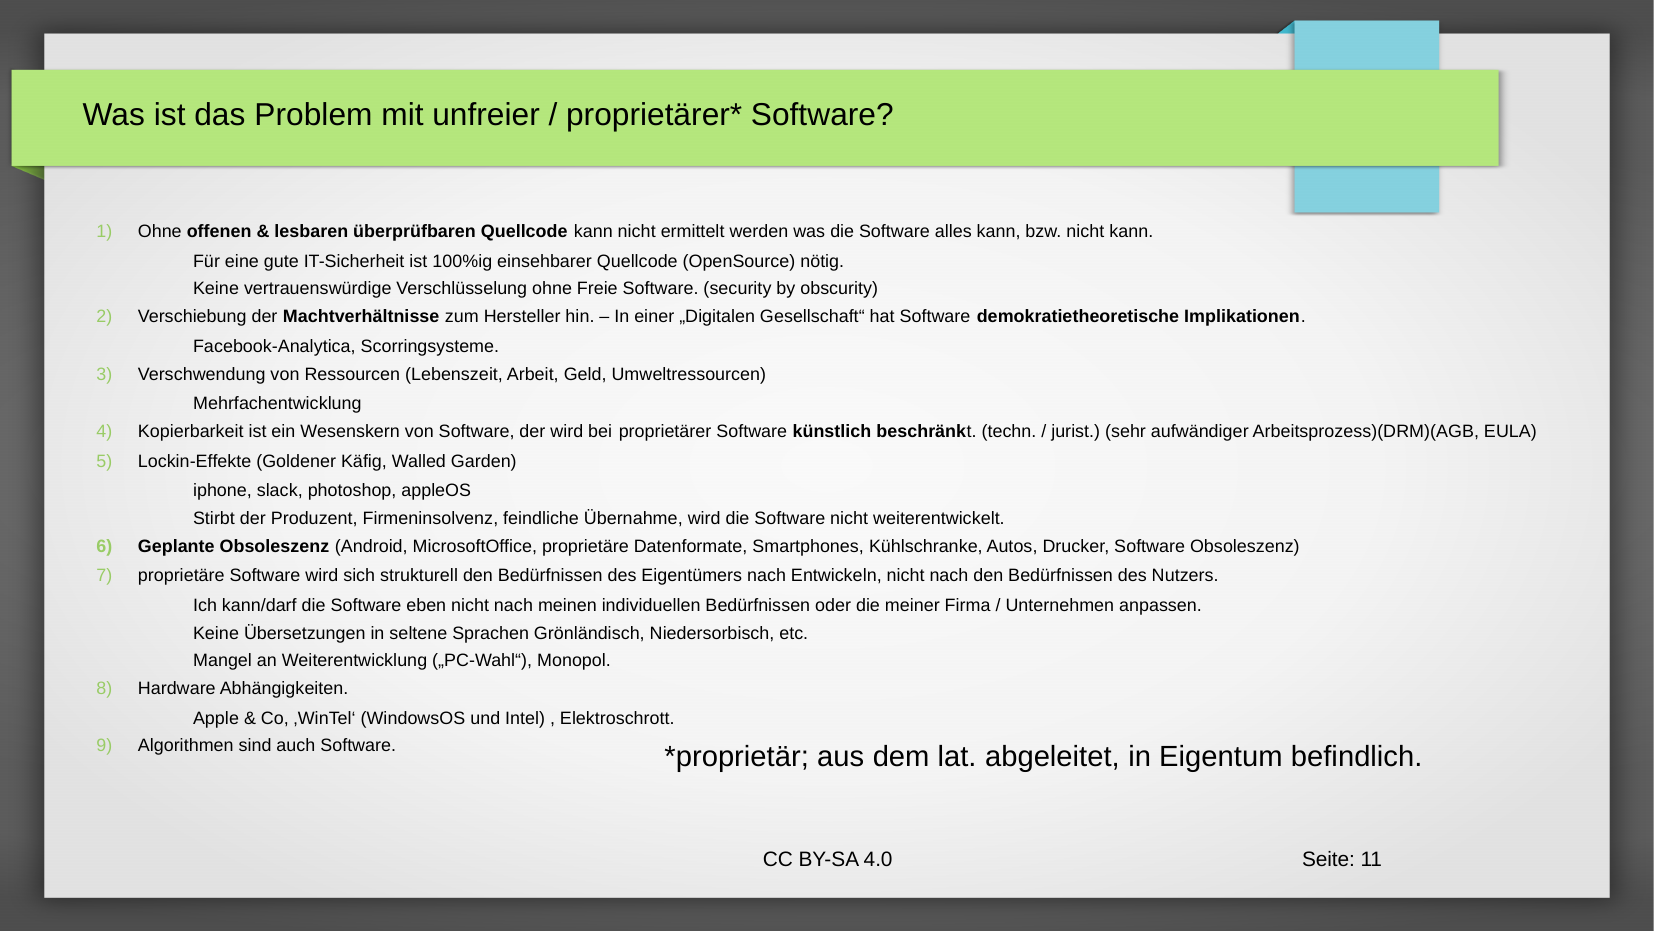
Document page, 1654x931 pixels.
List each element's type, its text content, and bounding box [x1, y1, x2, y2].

title Was ist das Problem mit unfreier / proprietärer* Software? [82, 96, 1571, 133]
text_box *proprietär; aus dem lat. abgeleitet, in Eigentum befindlich. [649, 732, 1548, 792]
picture [0, 0, 1654, 931]
list Ohne offenen & lesbaren überprüfbaren Quellcode kann nicht ermittelt werden was die Software alles kann, bzw. nicht kann. Für eine gute IT-Sicherheit ist 100%ig einsehbarer Quellcode (OpenSource) nötig. Keine vertrauenswürdige Verschlüsselung ohne Freie Software. (security by obscurity) Verschiebung der Machtverhältnisse zum Hersteller hin. – In einer „Digitalen Gesellschaft“ hat Software demokratietheoretische Implikationen. Facebook-Analytica, Scorringsysteme. Verschwendung von Ressourcen (Lebenszeit, Arbeit, Geld, Umweltressourcen) Mehrfachentwicklung Kopierbarkeit ist ein Wesenskern von Software, der wird bei proprietärer Software künstlich beschränkt. (techn. / jurist.) (sehr aufwändiger Arbeitsprozess)(DRM)(AGB, EULA) Lockin-Effekte (Goldener Käfig, Walled Garden) iphone, slack, photoshop, appleOS Stirbt der Produzent, Firmeninsolvenz, feindliche Übernahme, wird die Software nicht weiterentwickelt. Geplante Obsoleszenz (Android, MicrosoftOffice, proprietäre Datenformate, Smartphones, Kühlschranke, Autos, Drucker, Software Obsoleszenz) proprietäre Software wird sich strukturell den Bedürfnissen des Eigentümers nach Entwickeln, nicht nach den Bedürfnissen des Nutzers. Ich kann/darf die Software eben nicht nach meinen individuellen Bedürfnissen oder die meiner Firma / Unternehmen anpassen. Keine Übersetzungen in seltene Sprachen Grönländisch, Niedersorbisch, etc. Mangel an Weiterentwicklung („PC-Wahl“), Monopol. Hardware Abhängigkeiten. Apple & Co, ‚WinTel‘ (WindowsOS und Intel) , Elektroschrott. Algorithmen sind auch Software. [82, 221, 1571, 761]
